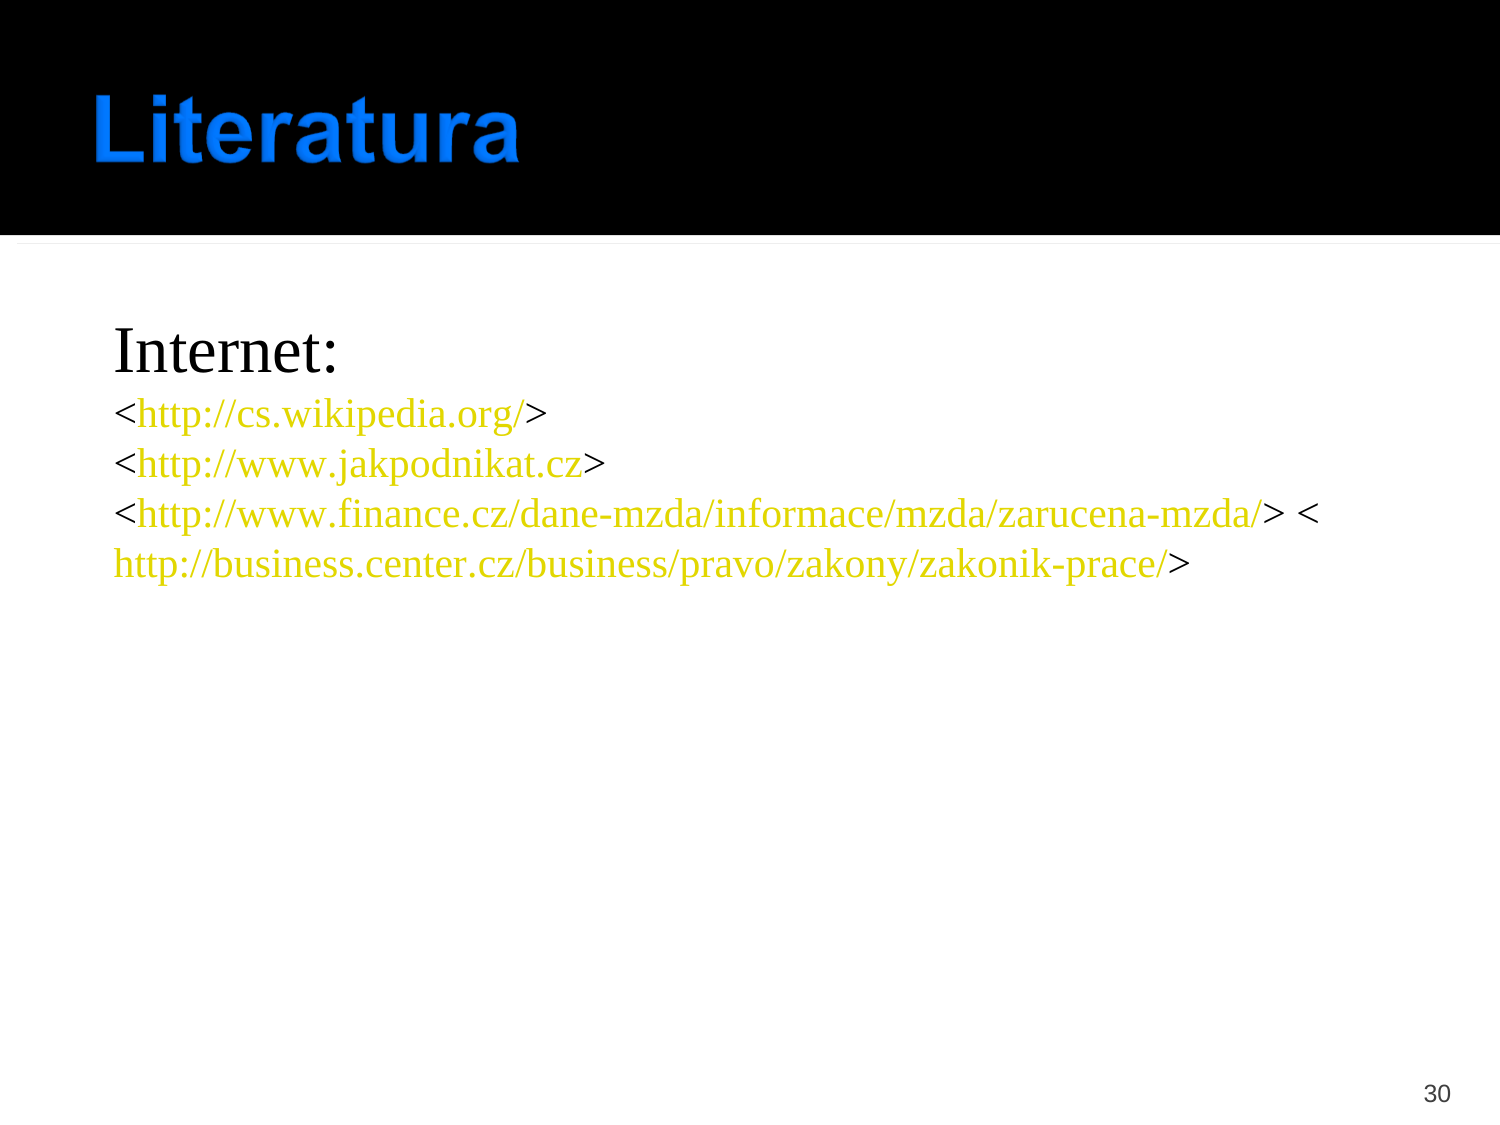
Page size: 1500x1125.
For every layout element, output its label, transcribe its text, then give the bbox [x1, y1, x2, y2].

text_box [31, 24, 1427, 233]
list Internet: <http://cs.wikipedia.org/> <http://www.jakpodnikat.cz> <http://www.finance.cz/dane-mzda/informace/mzda/zarucena-mzda/> <http://business.center.cz/business/pravo/zakony/zakonik-prace/> [75, 291, 1426, 1051]
text_box <číslo> [1345, 1062, 1467, 1108]
